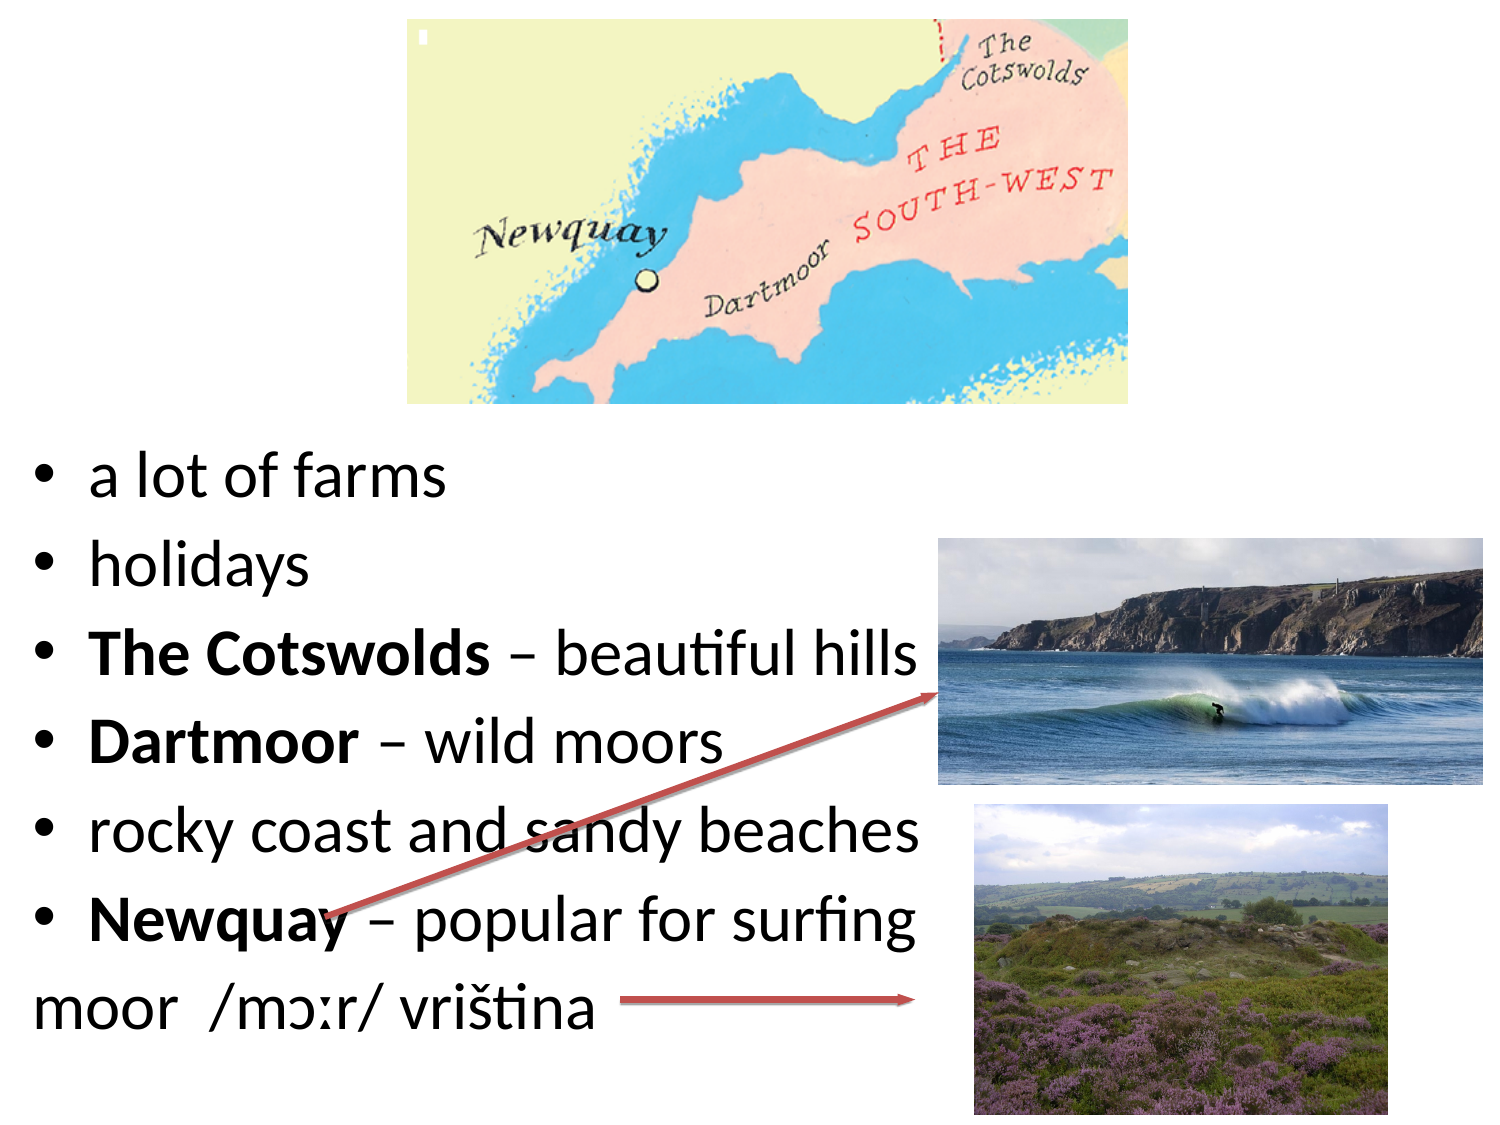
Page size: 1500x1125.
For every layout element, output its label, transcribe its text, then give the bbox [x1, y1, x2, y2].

picture [407, 19, 1128, 404]
picture [938, 538, 1483, 785]
picture [974, 804, 1388, 1115]
list a lot of farms holidays The Cotswolds – beautiful hills Dartmoor – wild moors rocky coast and sandy beaches Newquay – popular for surfing moor /mɔːr/ vriština [17, 432, 1471, 1095]
